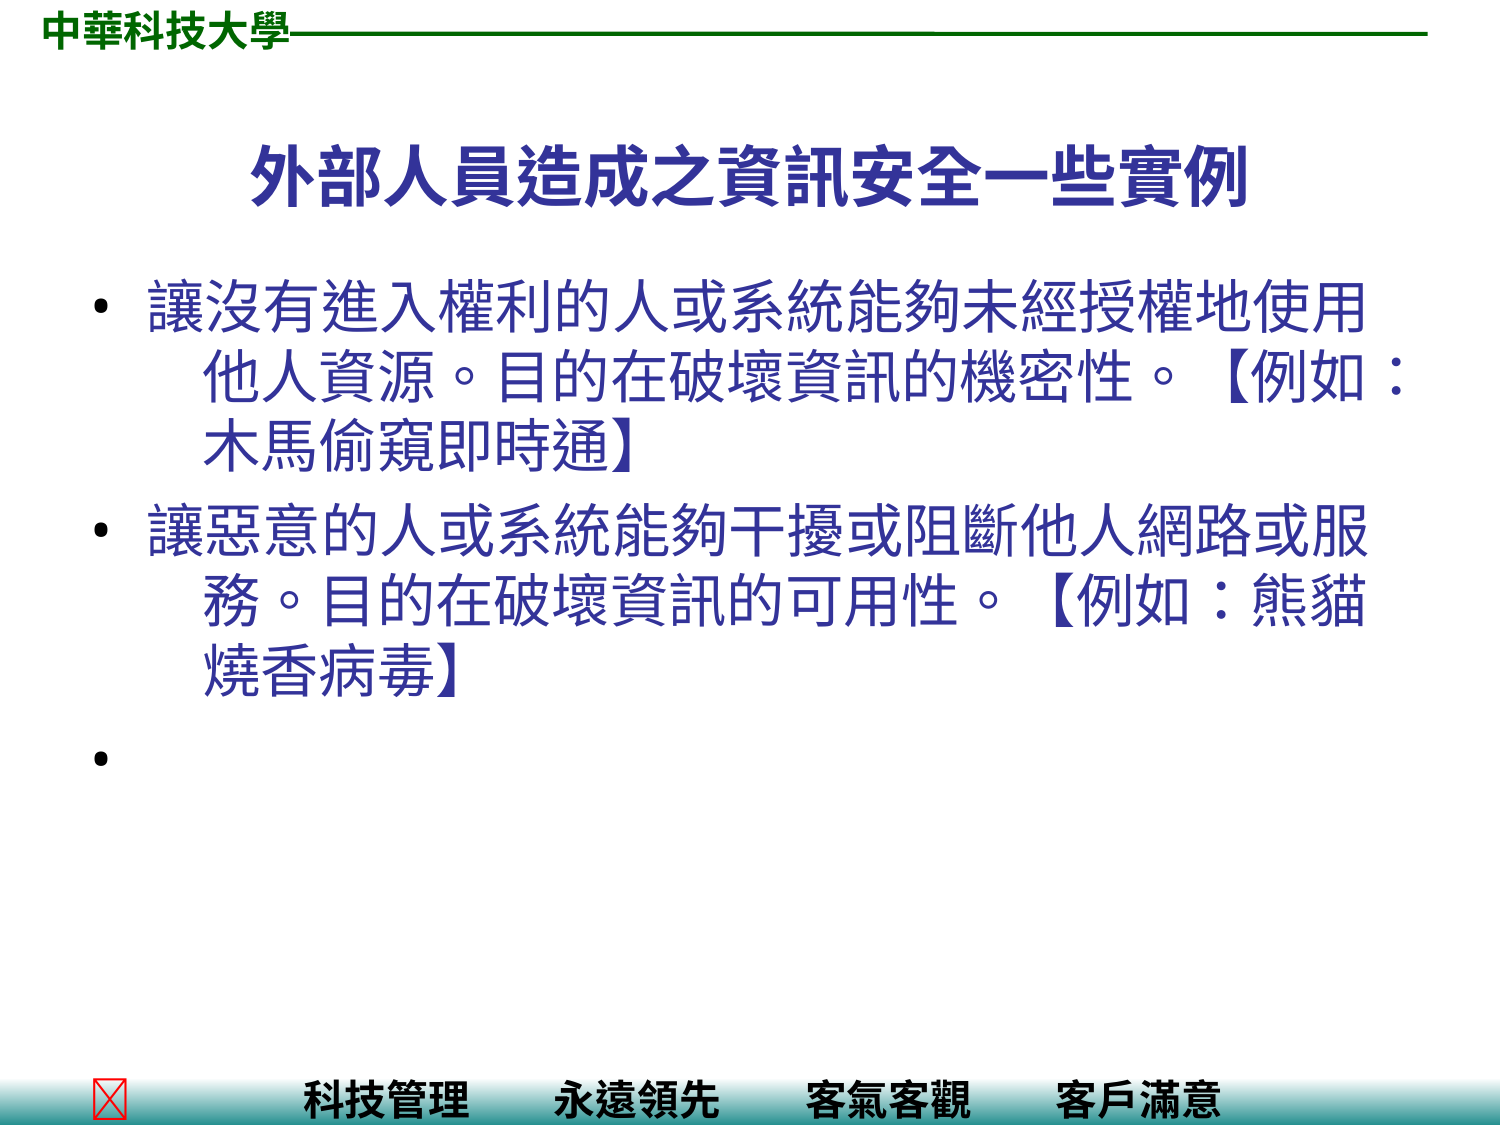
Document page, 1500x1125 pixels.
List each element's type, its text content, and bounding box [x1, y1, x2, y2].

title 外部人員造成之資訊安全一些實例 [75, 112, 1426, 238]
list 讓沒有進入權利的人或系統能夠未經授權地使用他人資源。目的在破壞資訊的機密性。【例如：木馬偷窺即時通】 讓惡意的人或系統能夠干擾或阻斷他人網路或服務。目的在破壞資訊的可用性。【例如：熊貓燒香病毒】 [75, 262, 1426, 1005]
